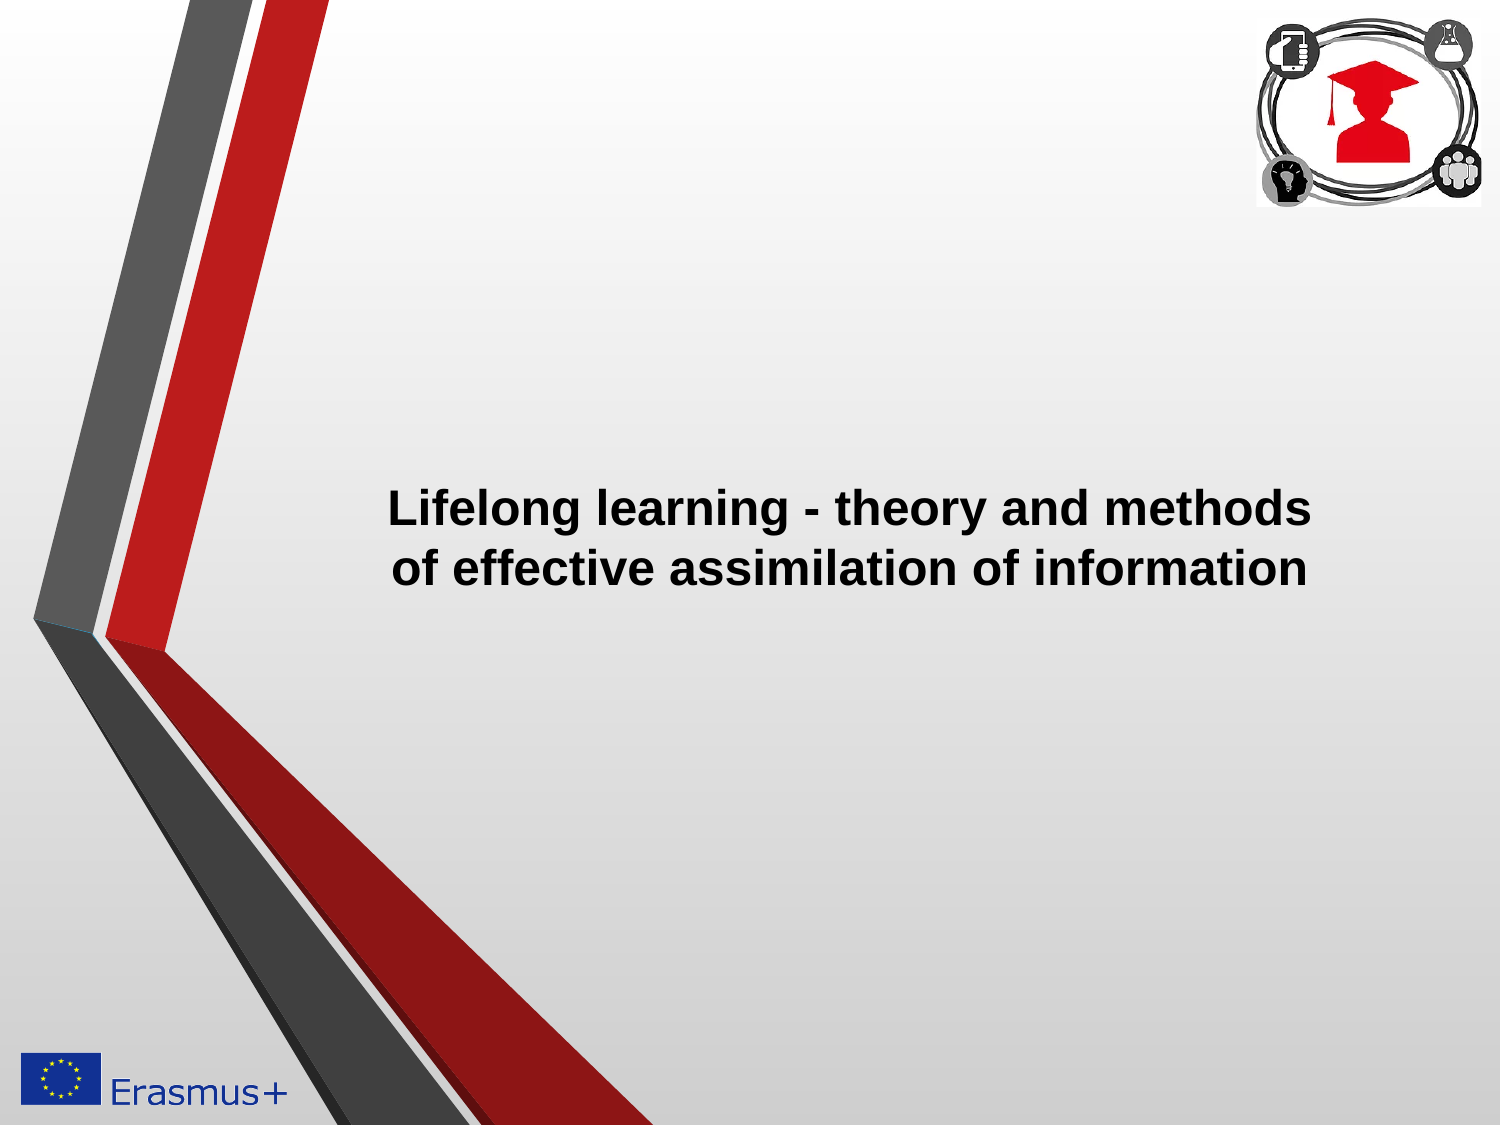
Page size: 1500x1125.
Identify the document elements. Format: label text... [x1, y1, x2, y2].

picture [1256, 18, 1482, 207]
text_box Lifelong learning - theory and methods of effective assimilation of information [360, 467, 1340, 603]
picture [5, 1037, 302, 1120]
chart [1257, 19, 1483, 209]
